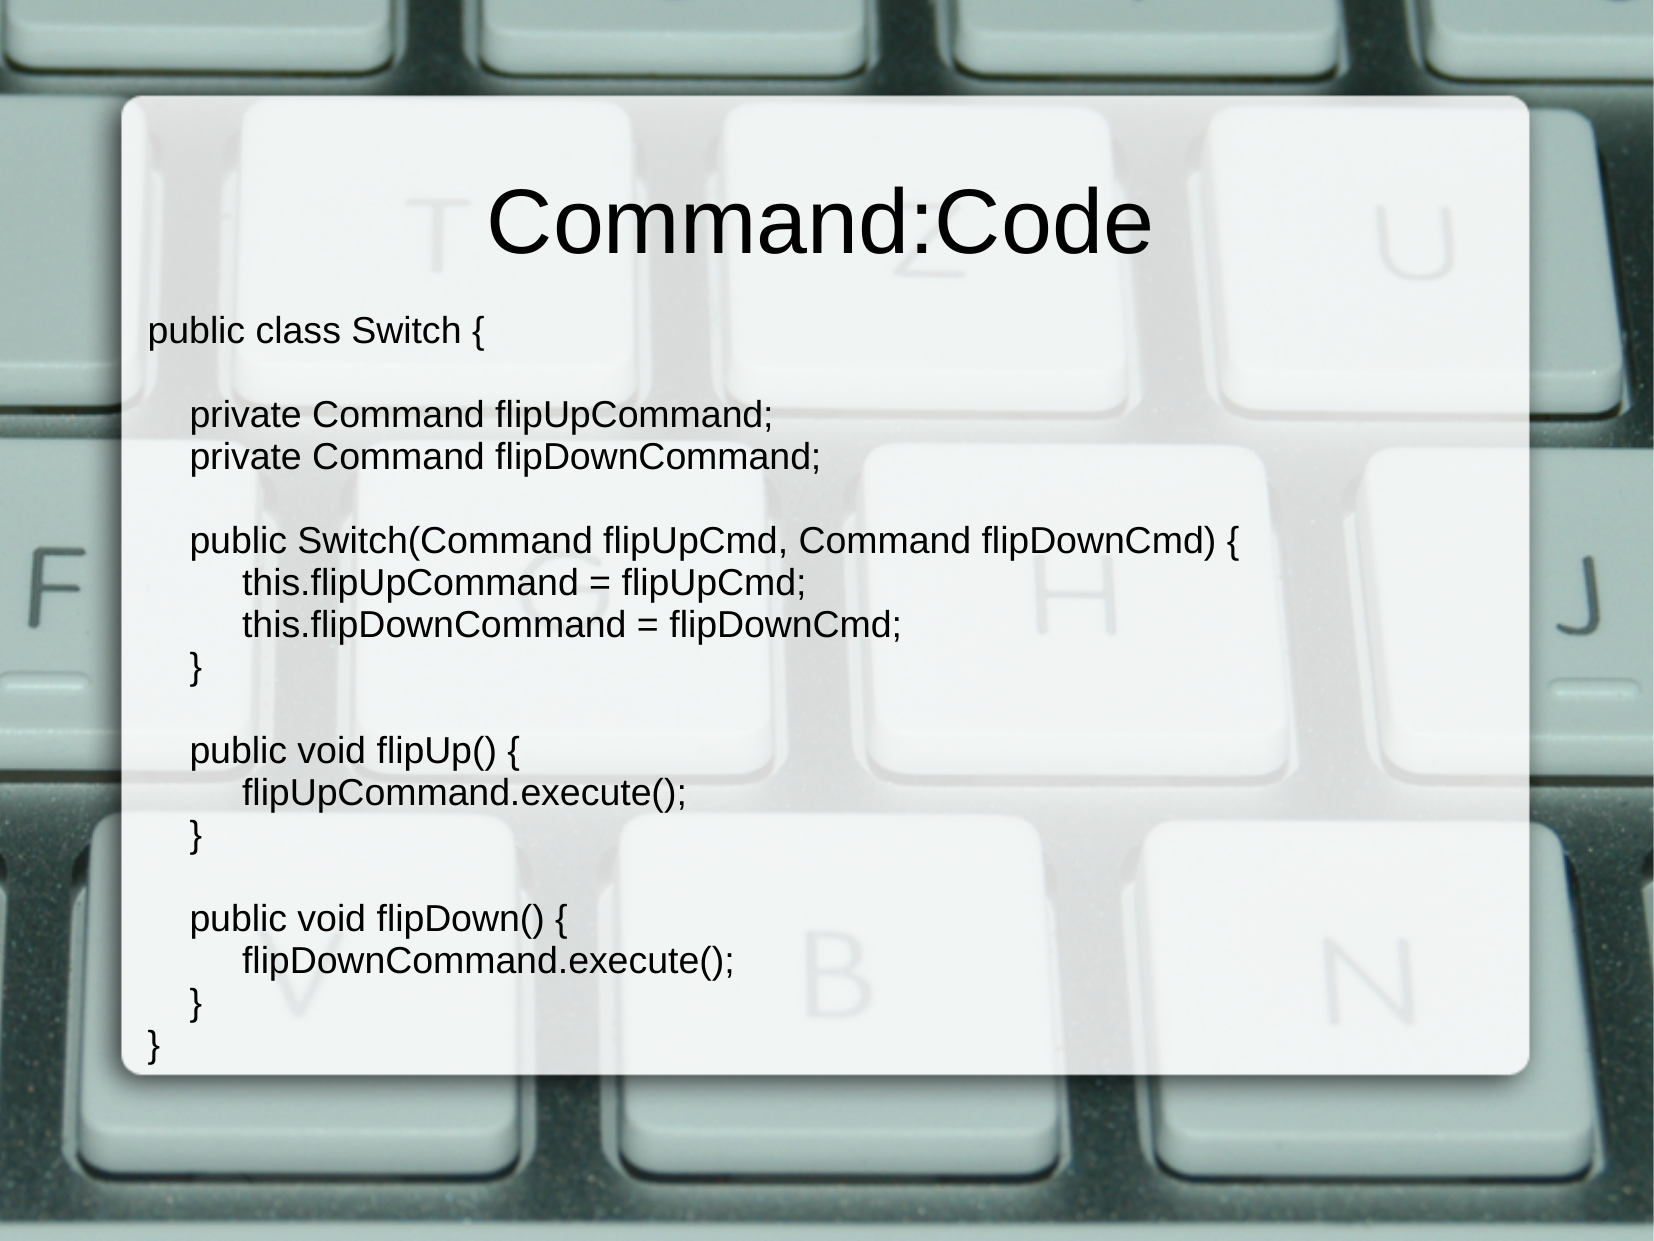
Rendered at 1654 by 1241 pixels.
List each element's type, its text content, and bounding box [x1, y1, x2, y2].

title Command:Code [135, 117, 1506, 325]
subtitle public class Switch { private Command flipUpCommand; private Command flipDownCommand; public Switch(Command flipUpCmd, Command flipDownCmd) { this.flipUpCommand = flipUpCmd; this.flipDownCommand = flipDownCmd; } public void flipUp() { flipUpCommand.execute(); } public void flipDown() { flipDownCommand.execute(); } } [147, 309, 1506, 1108]
picture [0, 0, 1654, 1241]
